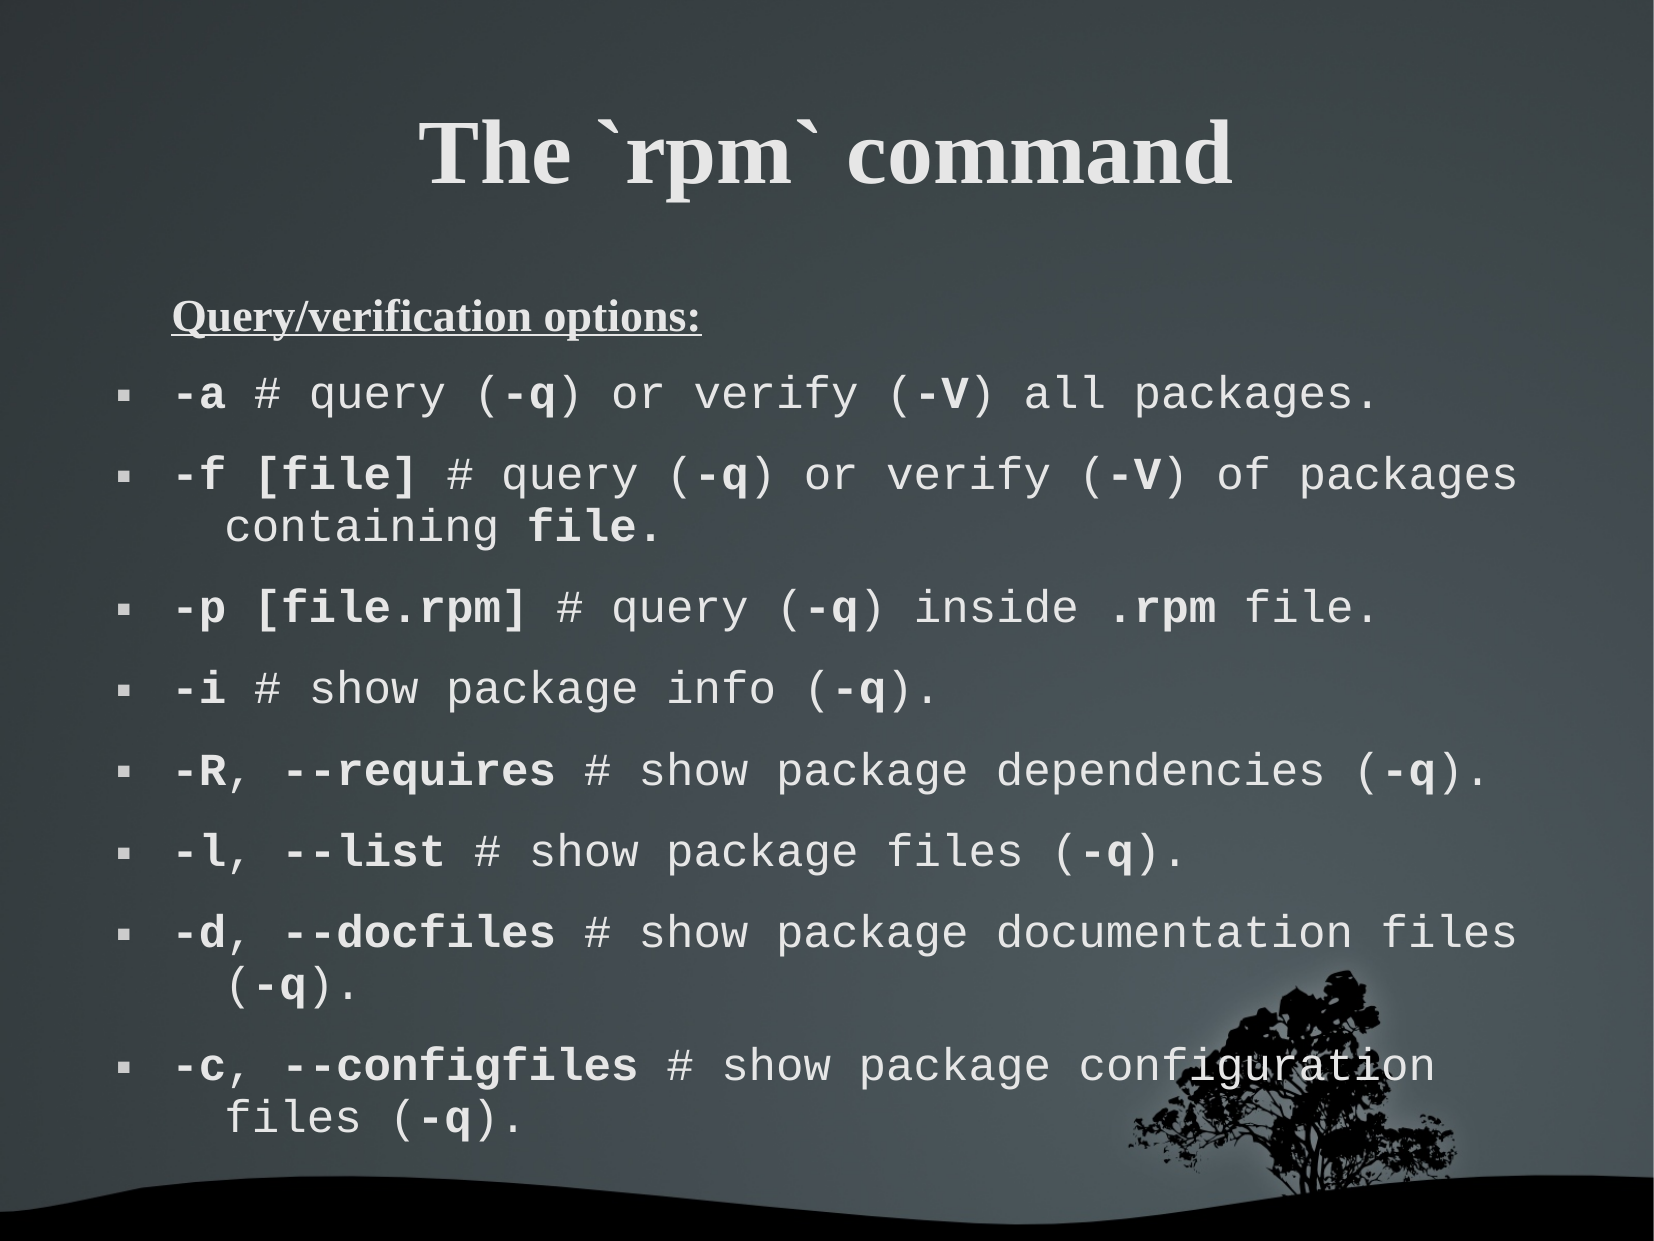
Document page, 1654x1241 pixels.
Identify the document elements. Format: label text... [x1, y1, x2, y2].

title The `rpm` command [82, 49, 1571, 257]
picture [0, 0, 1654, 1241]
list Query/verification options: -a # query (-q) or verify (-V) all packages. -f [file] # query (-q) or verify (-V) of packages containing file. -p [file.rpm] # query (-q) inside .rpm file. -i # show package info (-q). -R, --requires # show package dependencies (-q). -l, --list # show package files (-q). -d, --docfiles # show package documentation files (-q). -c, --configfiles # show package configuration files (-q). [82, 290, 1571, 1180]
